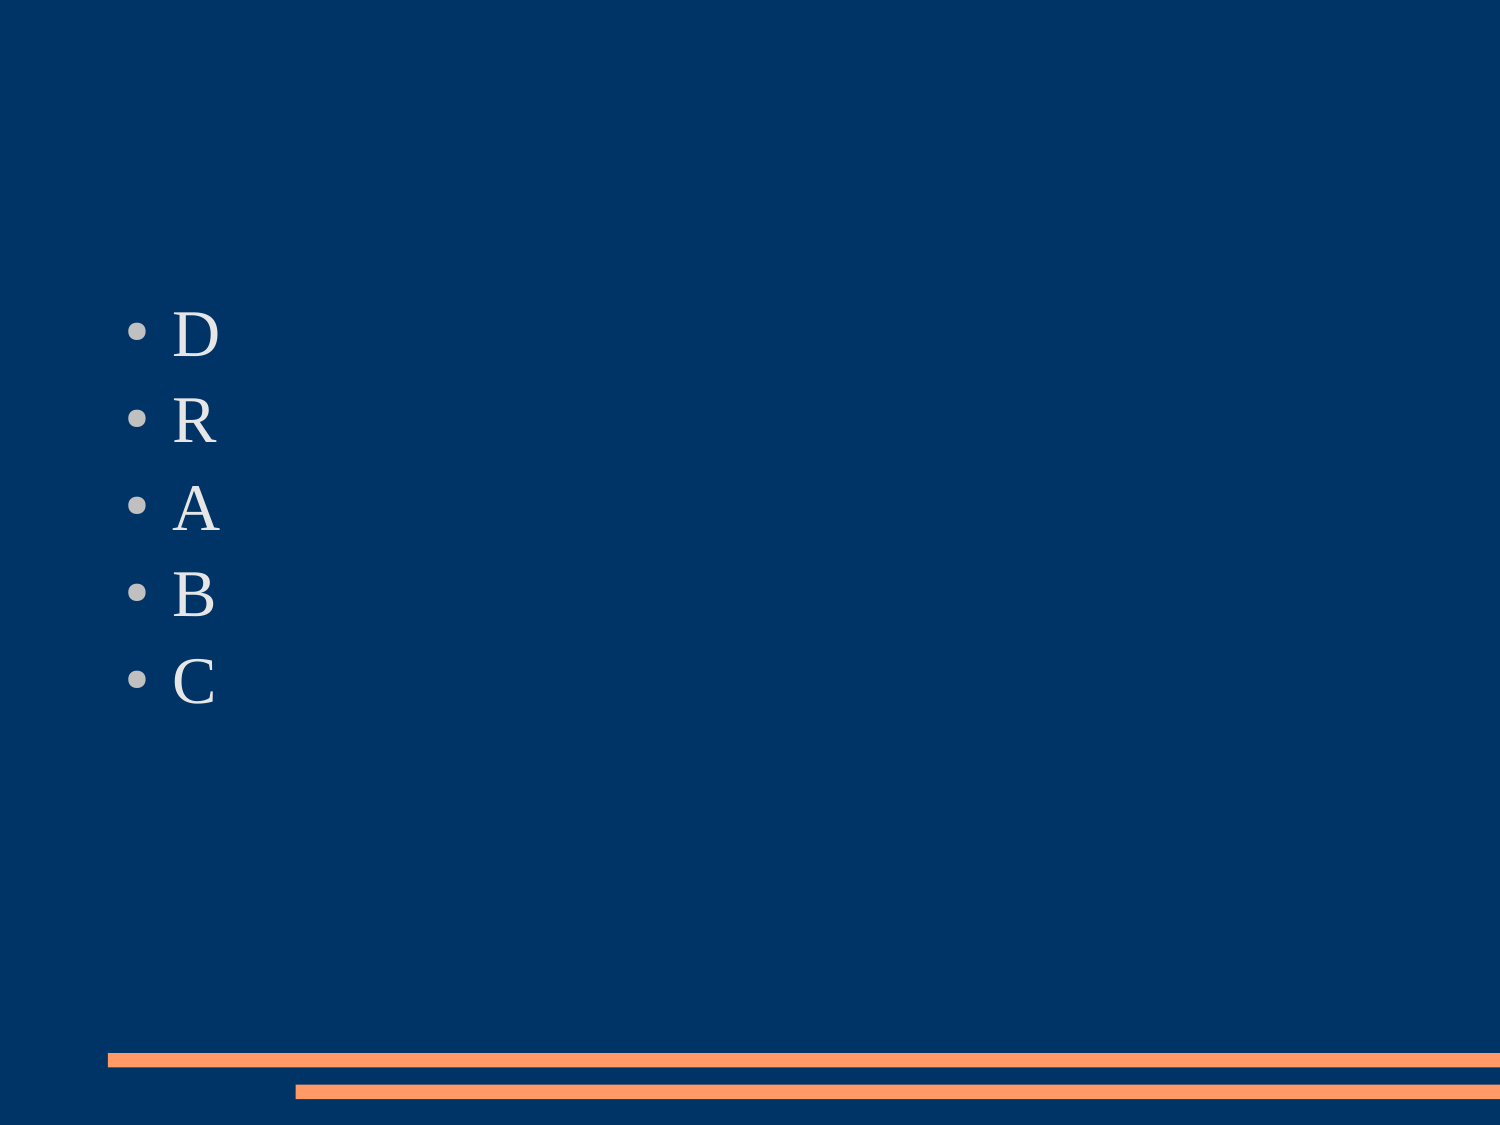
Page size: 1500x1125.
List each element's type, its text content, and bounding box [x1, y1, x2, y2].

list D R A B C [110, 292, 1416, 1043]
